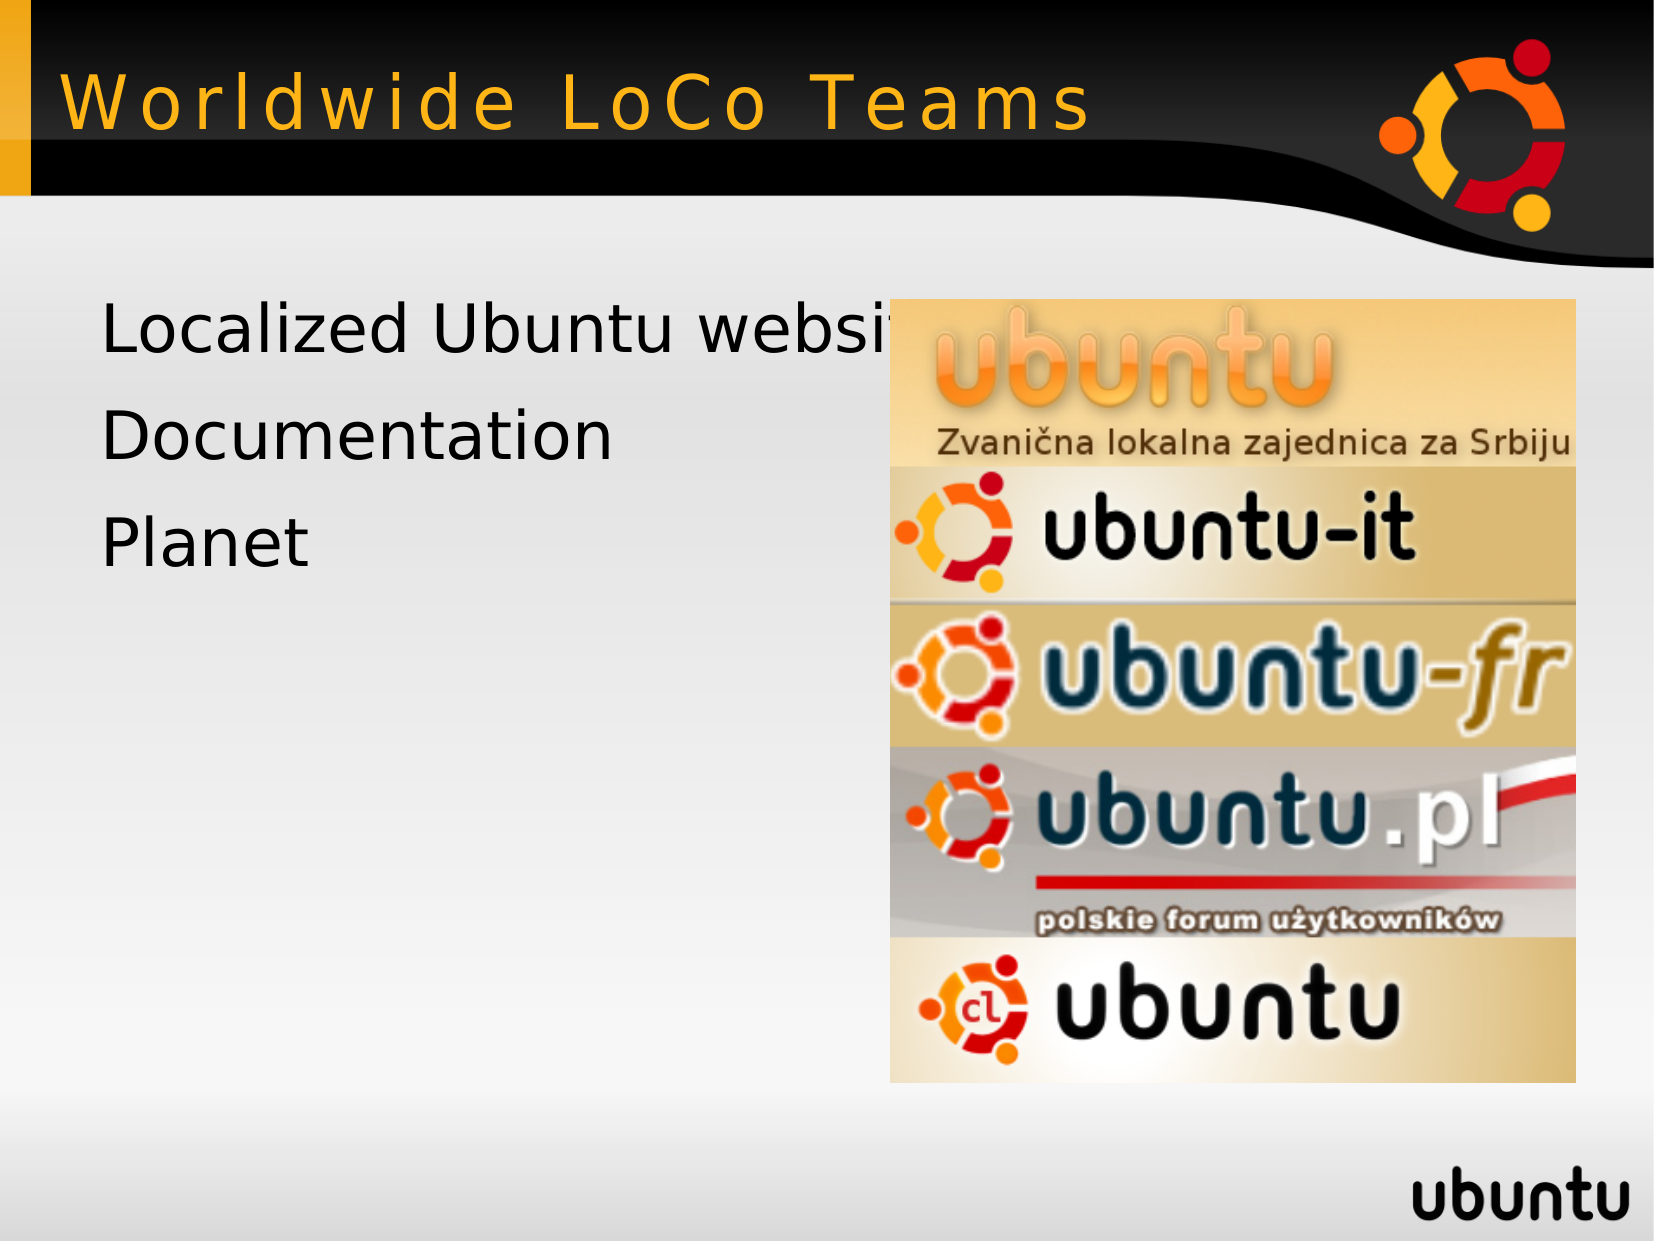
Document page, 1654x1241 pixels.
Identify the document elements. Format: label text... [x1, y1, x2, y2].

title Worldwide LoCo Teams [59, 36, 1270, 171]
list Localized Ubuntu website Documentation Planet [82, 290, 809, 1094]
picture [0, 0, 1654, 1241]
